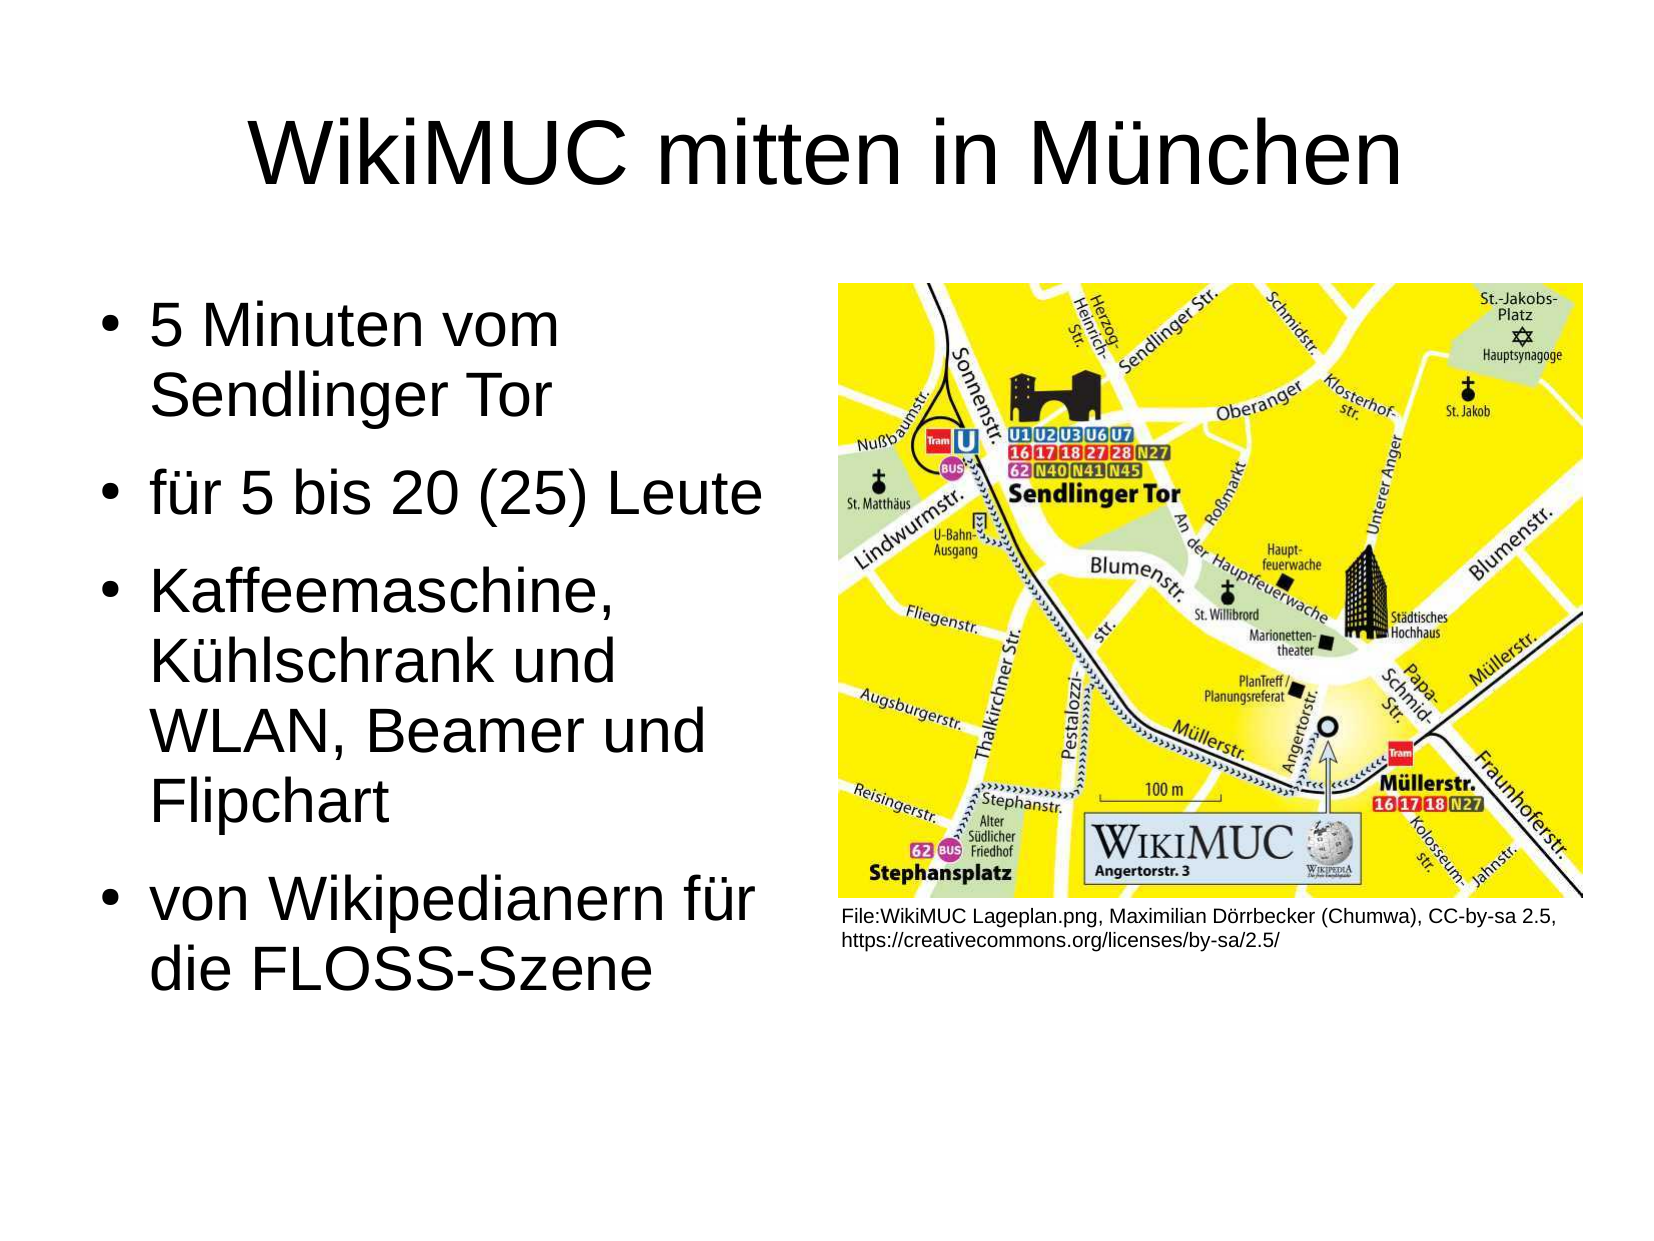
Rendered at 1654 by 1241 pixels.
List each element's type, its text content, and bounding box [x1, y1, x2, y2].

list 5 Minuten vom Sendlinger Tor für 5 bis 20 (25) Leute Kaffeemaschine, Kühlschrank und WLAN, Beamer und Flipchart von Wikipedianern für die FLOSS-Szene [82, 290, 851, 1010]
text_box File:WikiMUC Lageplan.png, Maximilian Dörrbecker (Chumwa), CC-by-sa 2.5, https://creativecommons.org/licenses/by-sa/2.5/ [826, 897, 1619, 959]
picture [838, 283, 1583, 897]
title WikiMUC mitten in München [82, 49, 1571, 257]
